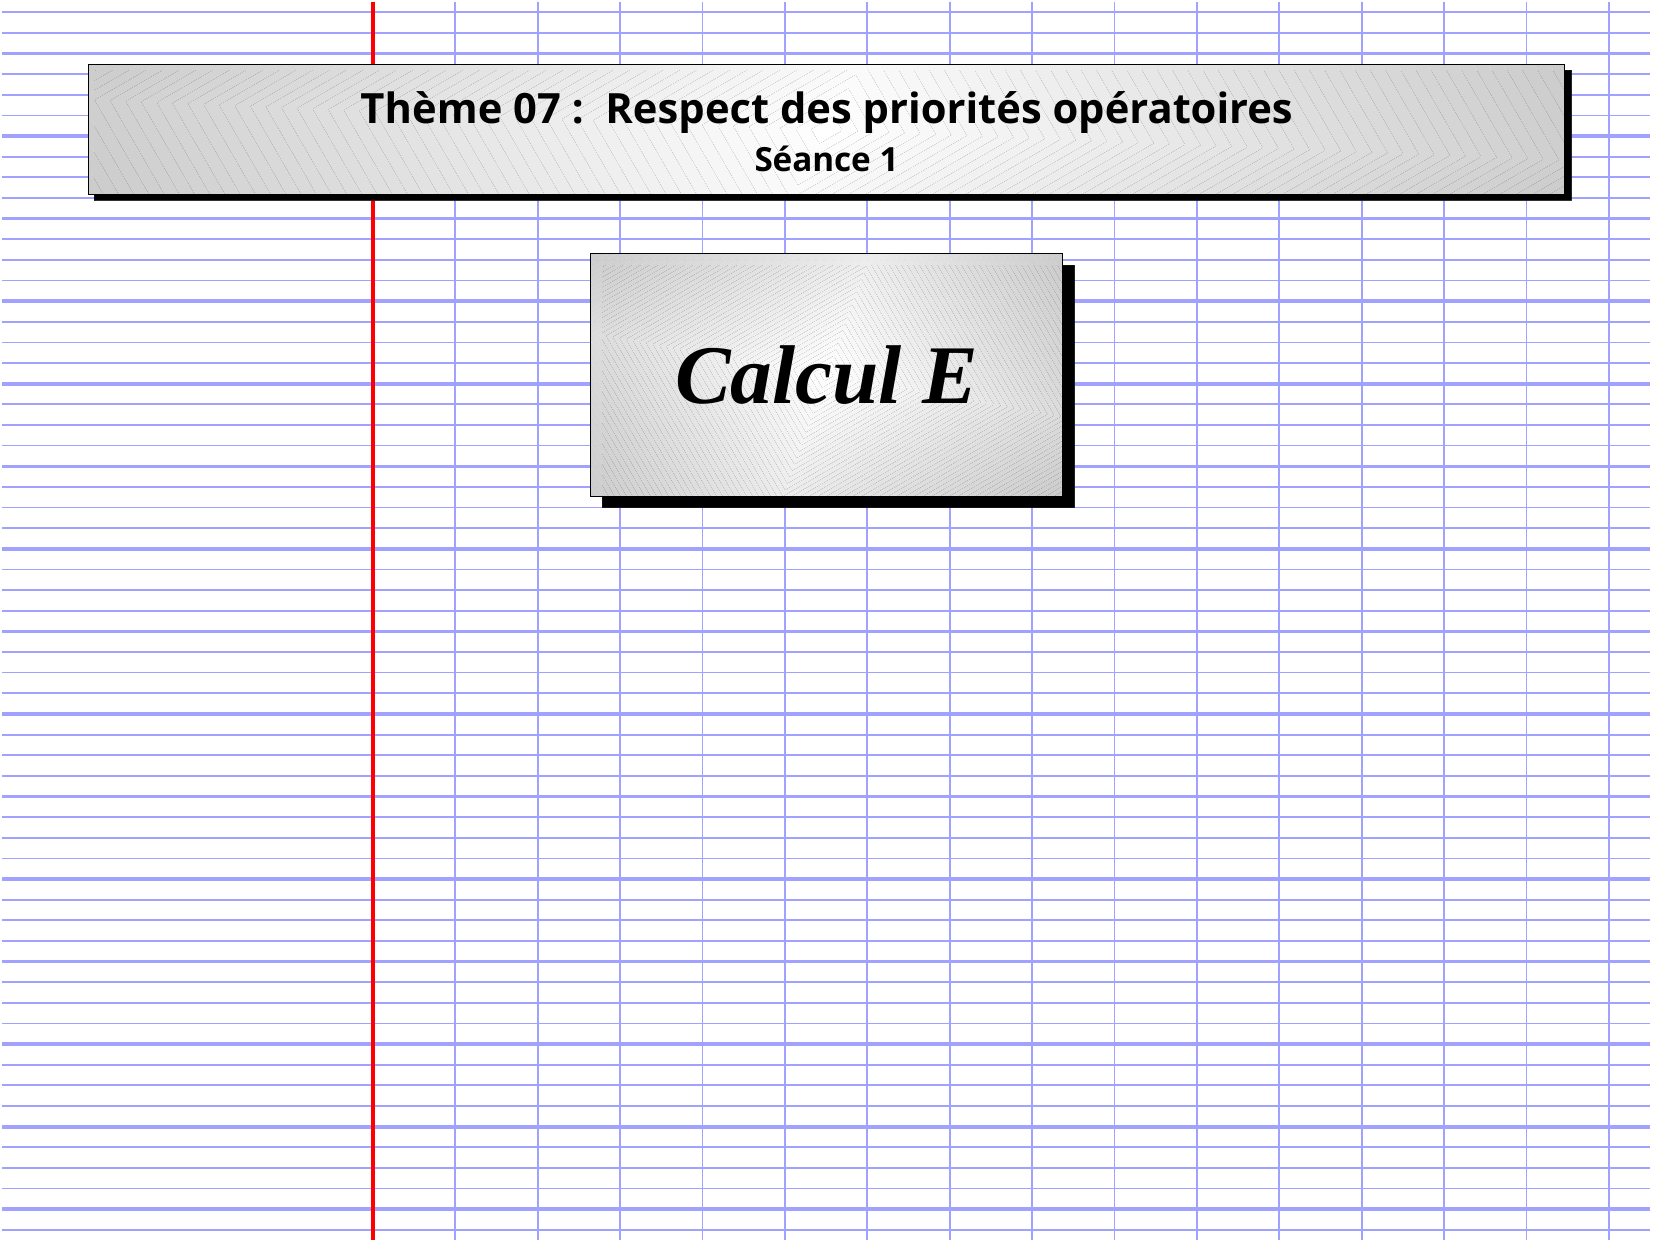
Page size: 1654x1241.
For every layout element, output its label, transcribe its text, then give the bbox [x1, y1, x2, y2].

text_box Thème 07 : Respect des priorités opératoires Séance 1 [88, 64, 1565, 195]
picture [0, 0, 1654, 1241]
text_box Calcul E [590, 253, 1063, 497]
